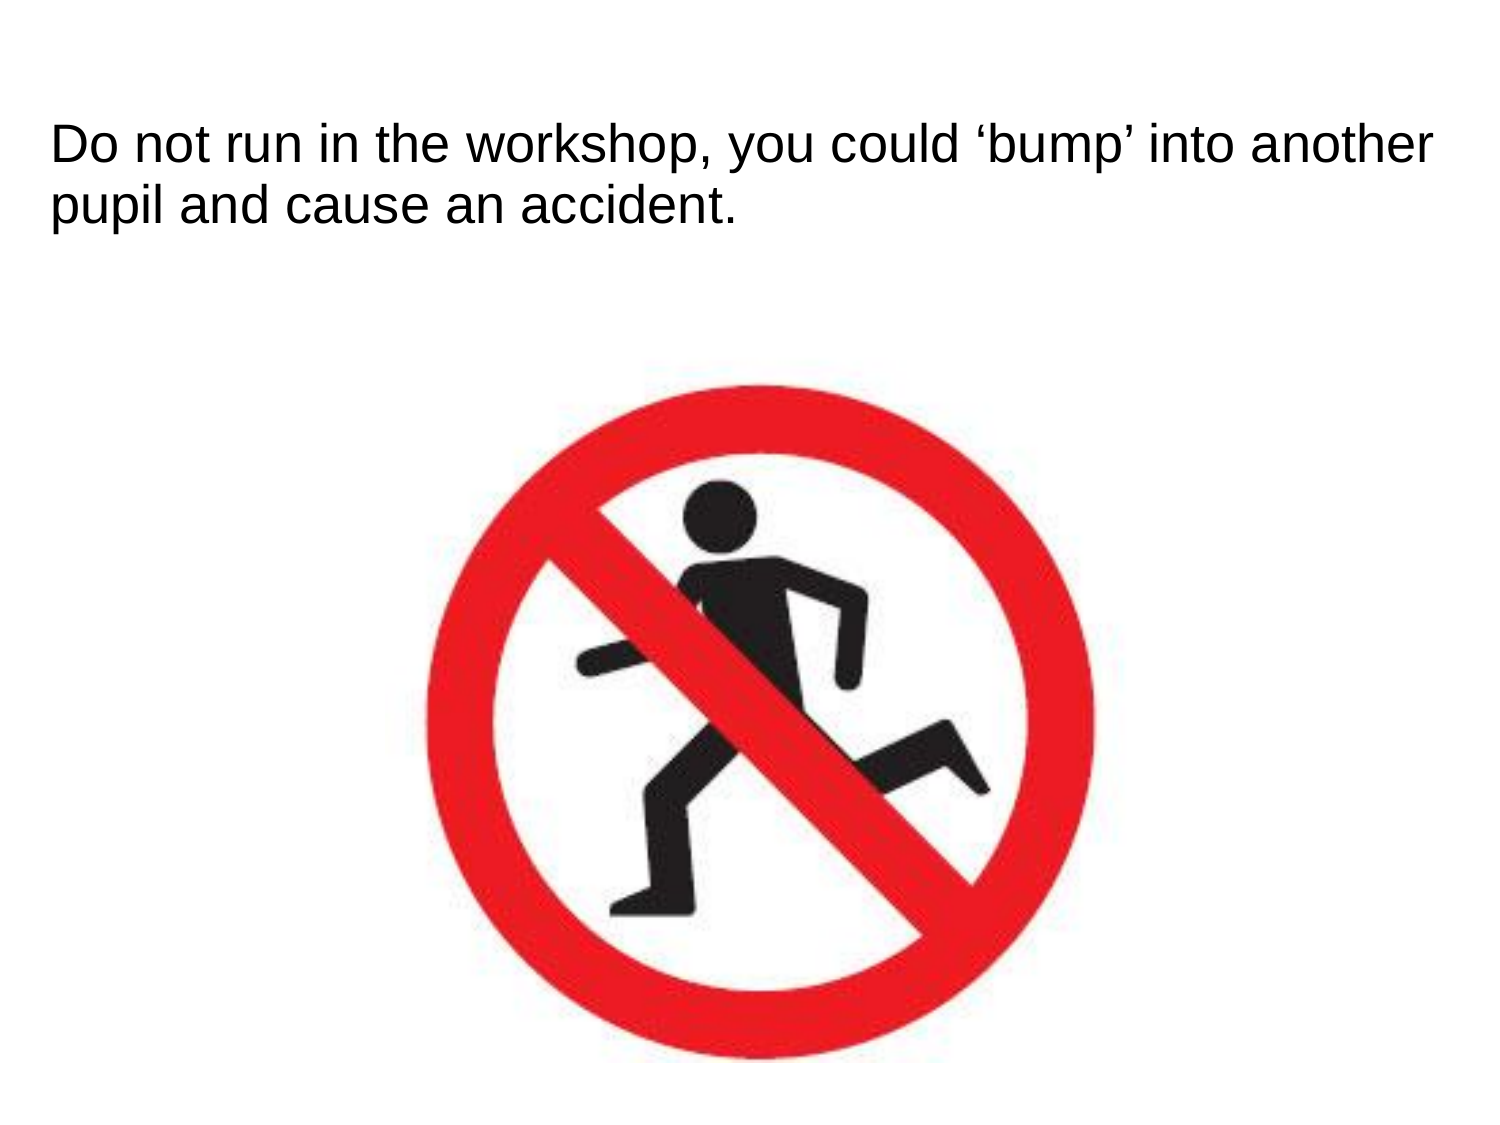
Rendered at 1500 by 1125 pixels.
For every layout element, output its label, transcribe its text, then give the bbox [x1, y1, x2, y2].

picture [385, 318, 1146, 1063]
text_box Do not run in the workshop, you could ‘bump’ into another pupil and cause an accident. [35, 106, 1500, 887]
